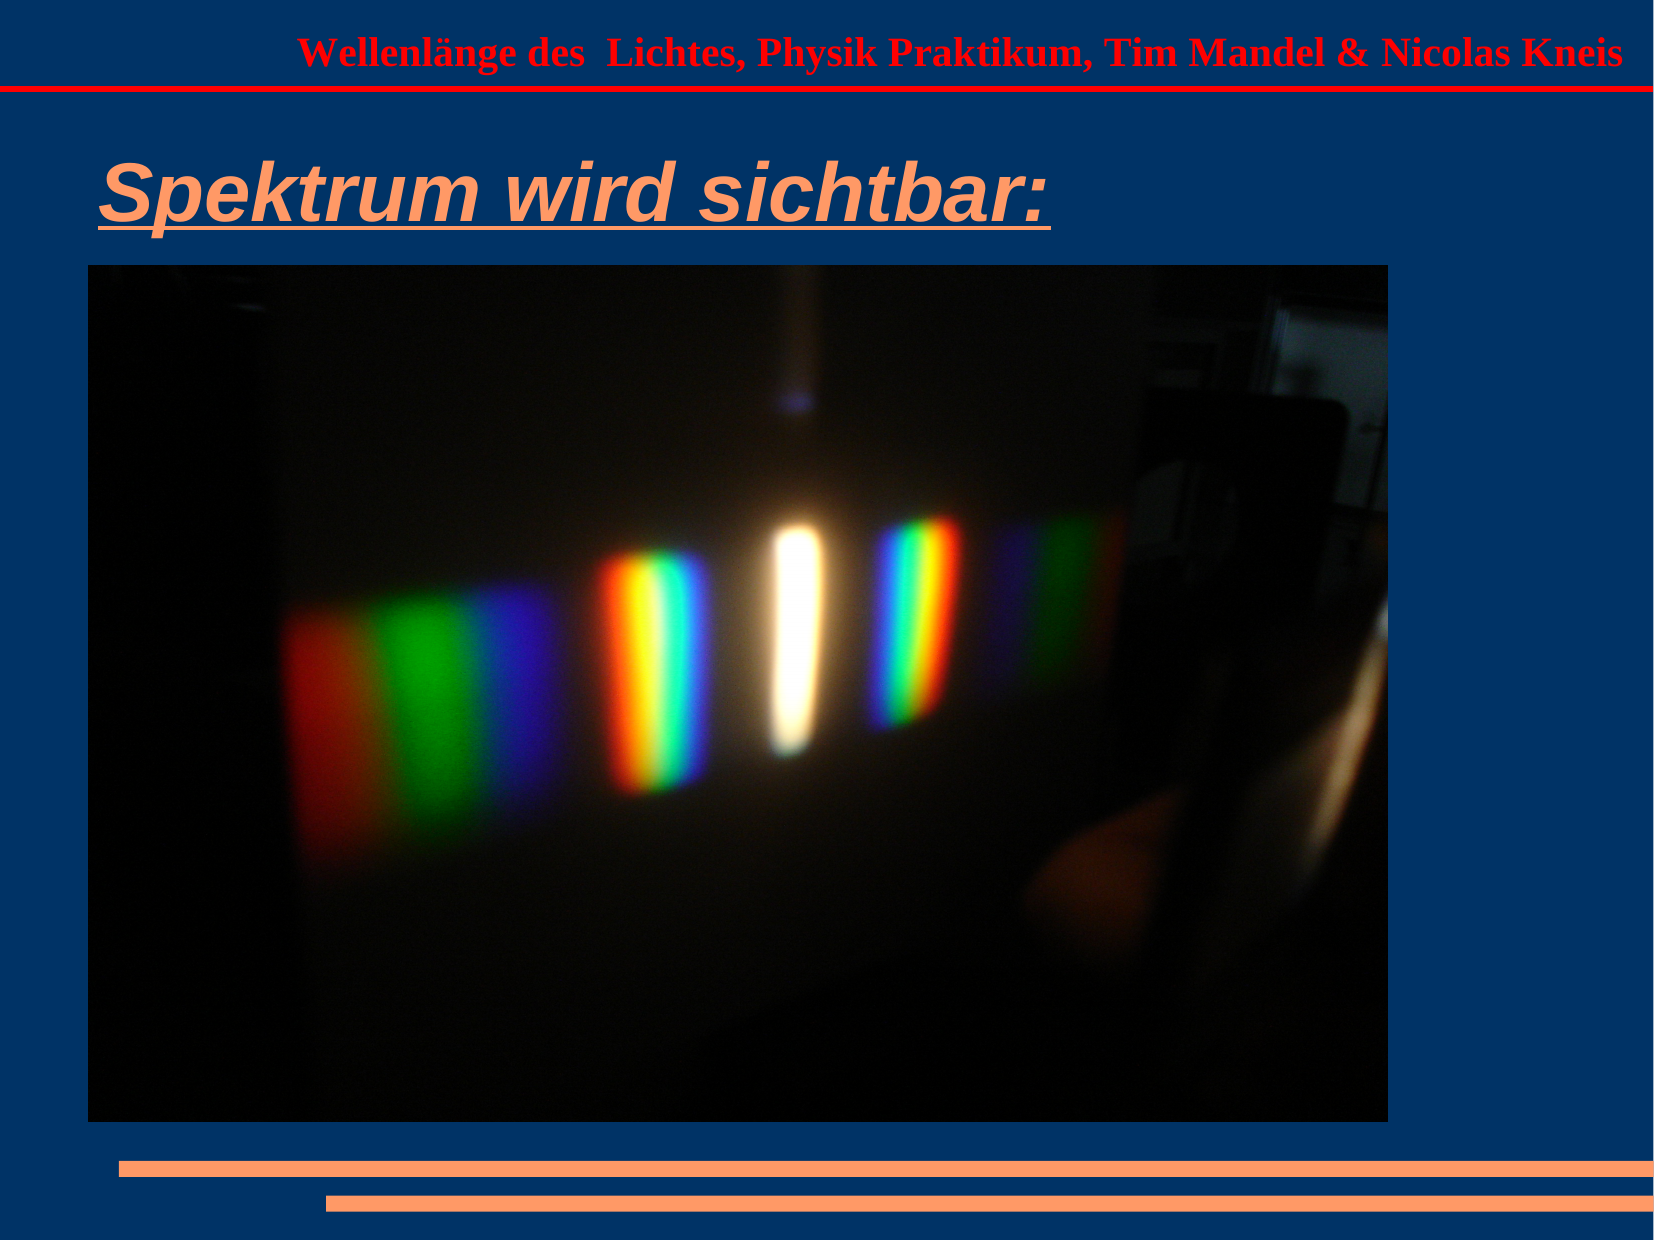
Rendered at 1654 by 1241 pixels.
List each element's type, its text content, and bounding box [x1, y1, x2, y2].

title Spektrum wird sichtbar: [98, 88, 1511, 296]
text_box Wellenlänge des Lichtes, Physik Praktikum, Tim Mandel & Nicolas Kneis [265, 29, 1625, 97]
picture [88, 265, 1388, 1123]
